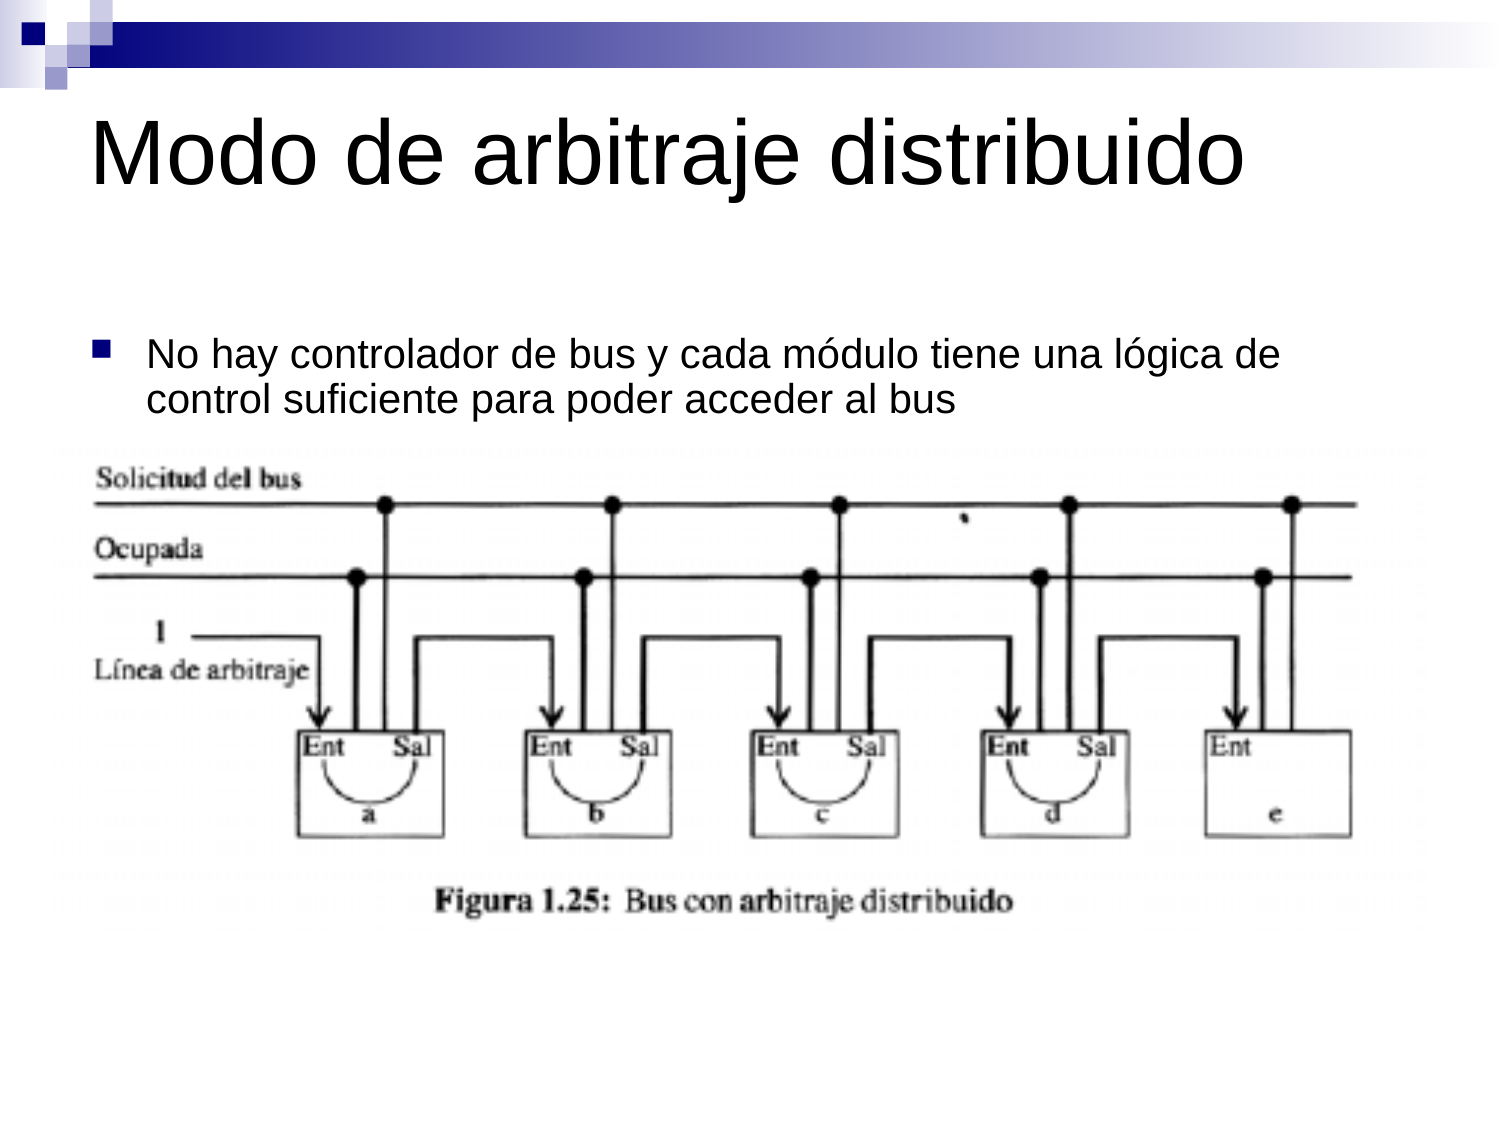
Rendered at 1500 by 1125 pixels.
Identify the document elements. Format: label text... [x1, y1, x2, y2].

picture [53, 432, 1430, 1027]
list No hay controlador de bus y cada módulo tiene una lógica de control suficiente para poder acceder al bus [75, 324, 1426, 432]
title Modo de arbitraje distribuido [75, 75, 1426, 221]
